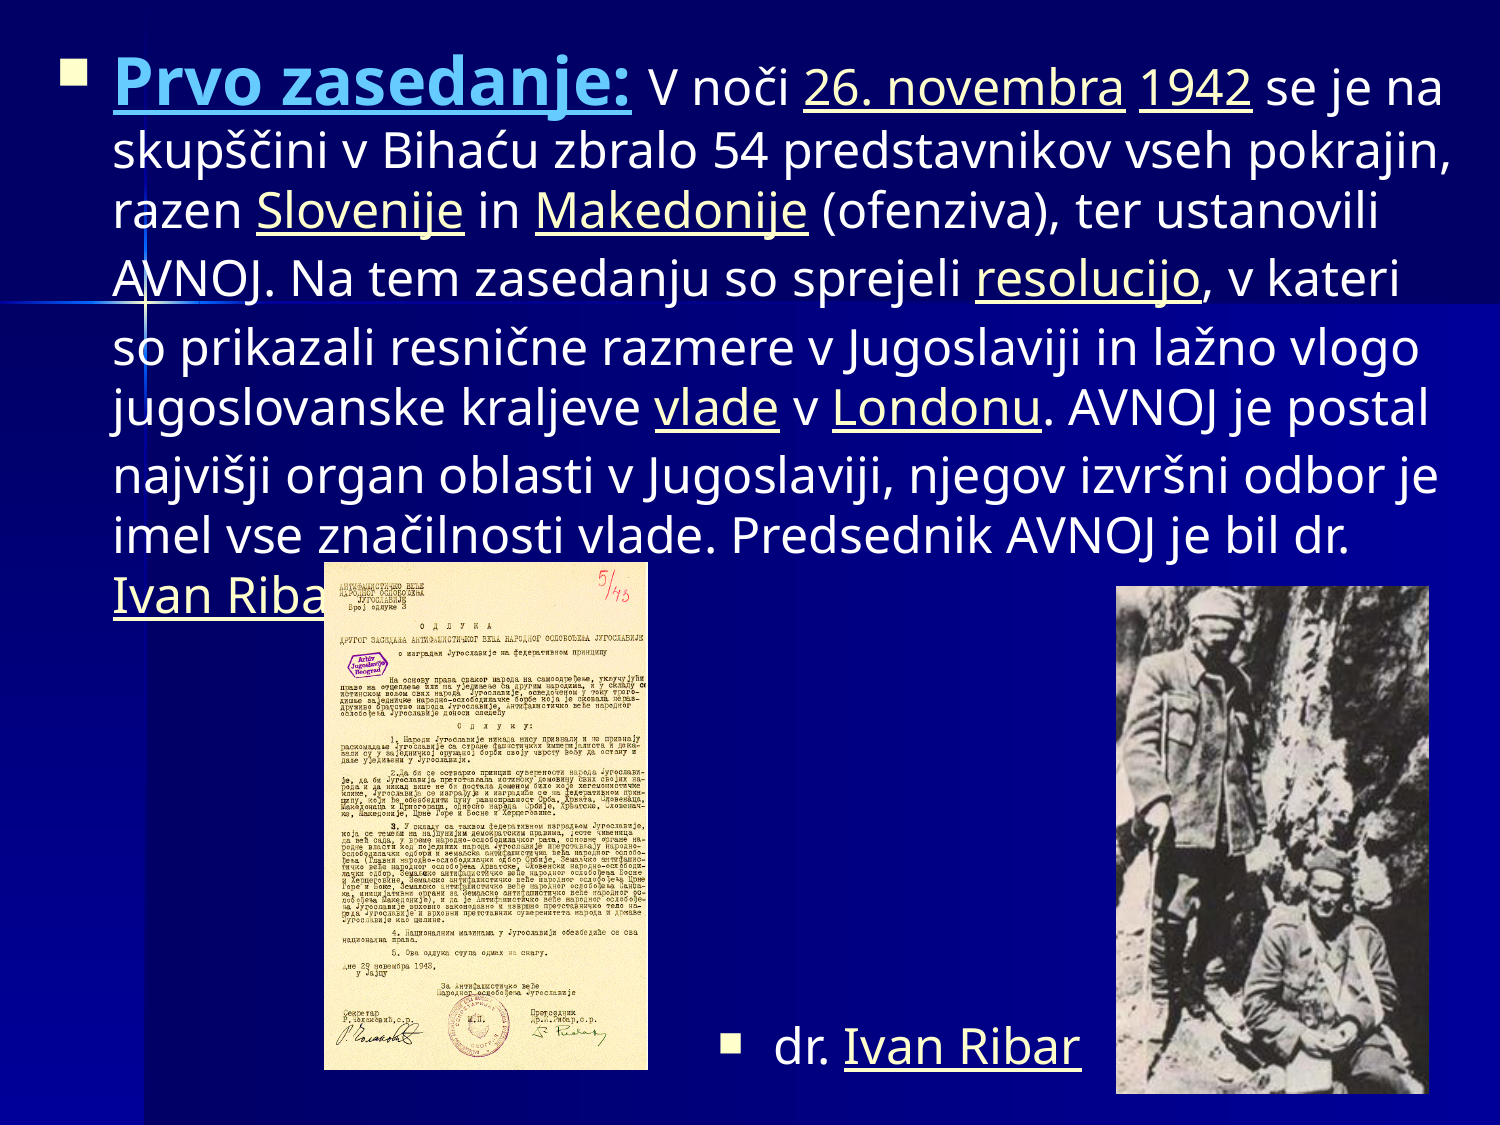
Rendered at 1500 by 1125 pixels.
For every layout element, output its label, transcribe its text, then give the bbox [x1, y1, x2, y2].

text_box dr. Ivan Ribar [702, 1006, 1223, 1125]
list Prvo zasedanje: V noči 26. novembra 1942 se je na skupščini v Bihaću zbralo 54 predstavnikov vseh pokrajin, razen Slovenije in Makedonije (ofenziva), ter ustanovili AVNOJ. Na tem zasedanju so sprejeli resolucijo, v kateri so prikazali resnične razmere v Jugoslaviji in lažno vlogo jugoslovanske kraljeve vlade v Londonu. AVNOJ je postal najvišji organ oblasti v Jugoslaviji, njegov izvršni odbor je imel vse značilnosti vlade. Predsednik AVNOJ je bil dr. Ivan Ribar. [41, 31, 1471, 712]
picture [1116, 586, 1429, 1094]
picture [324, 562, 648, 1070]
